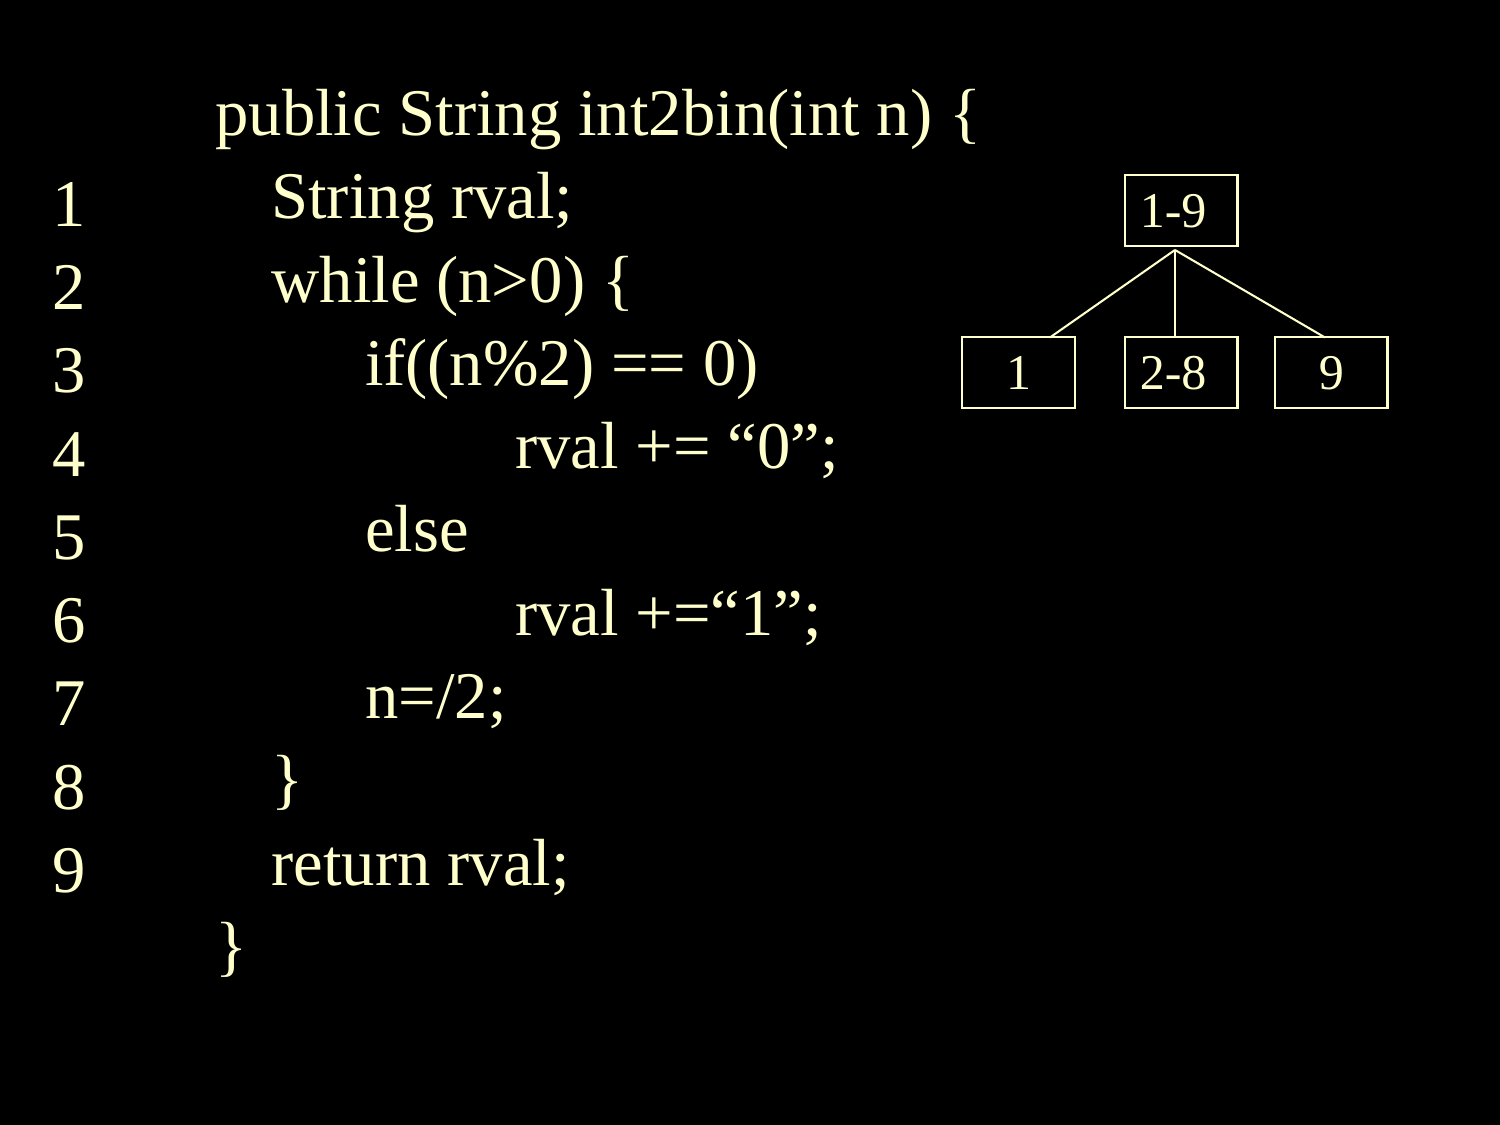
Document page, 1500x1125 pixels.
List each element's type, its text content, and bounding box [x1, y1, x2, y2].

text_box 2-8 [1124, 337, 1238, 409]
text_box 1 2 3 4 5 6 7 8 9 [37, 74, 188, 1051]
text_box 1-9 [1124, 174, 1238, 246]
list public String int2bin(int n) { String rval; while (n>0) { if((n%2) == 0) rval += “0”; else rval +=“1”; n=/2; } return rval; } [200, 74, 1128, 1051]
text_box 9 [1274, 337, 1388, 409]
text_box 1 [962, 337, 1075, 409]
